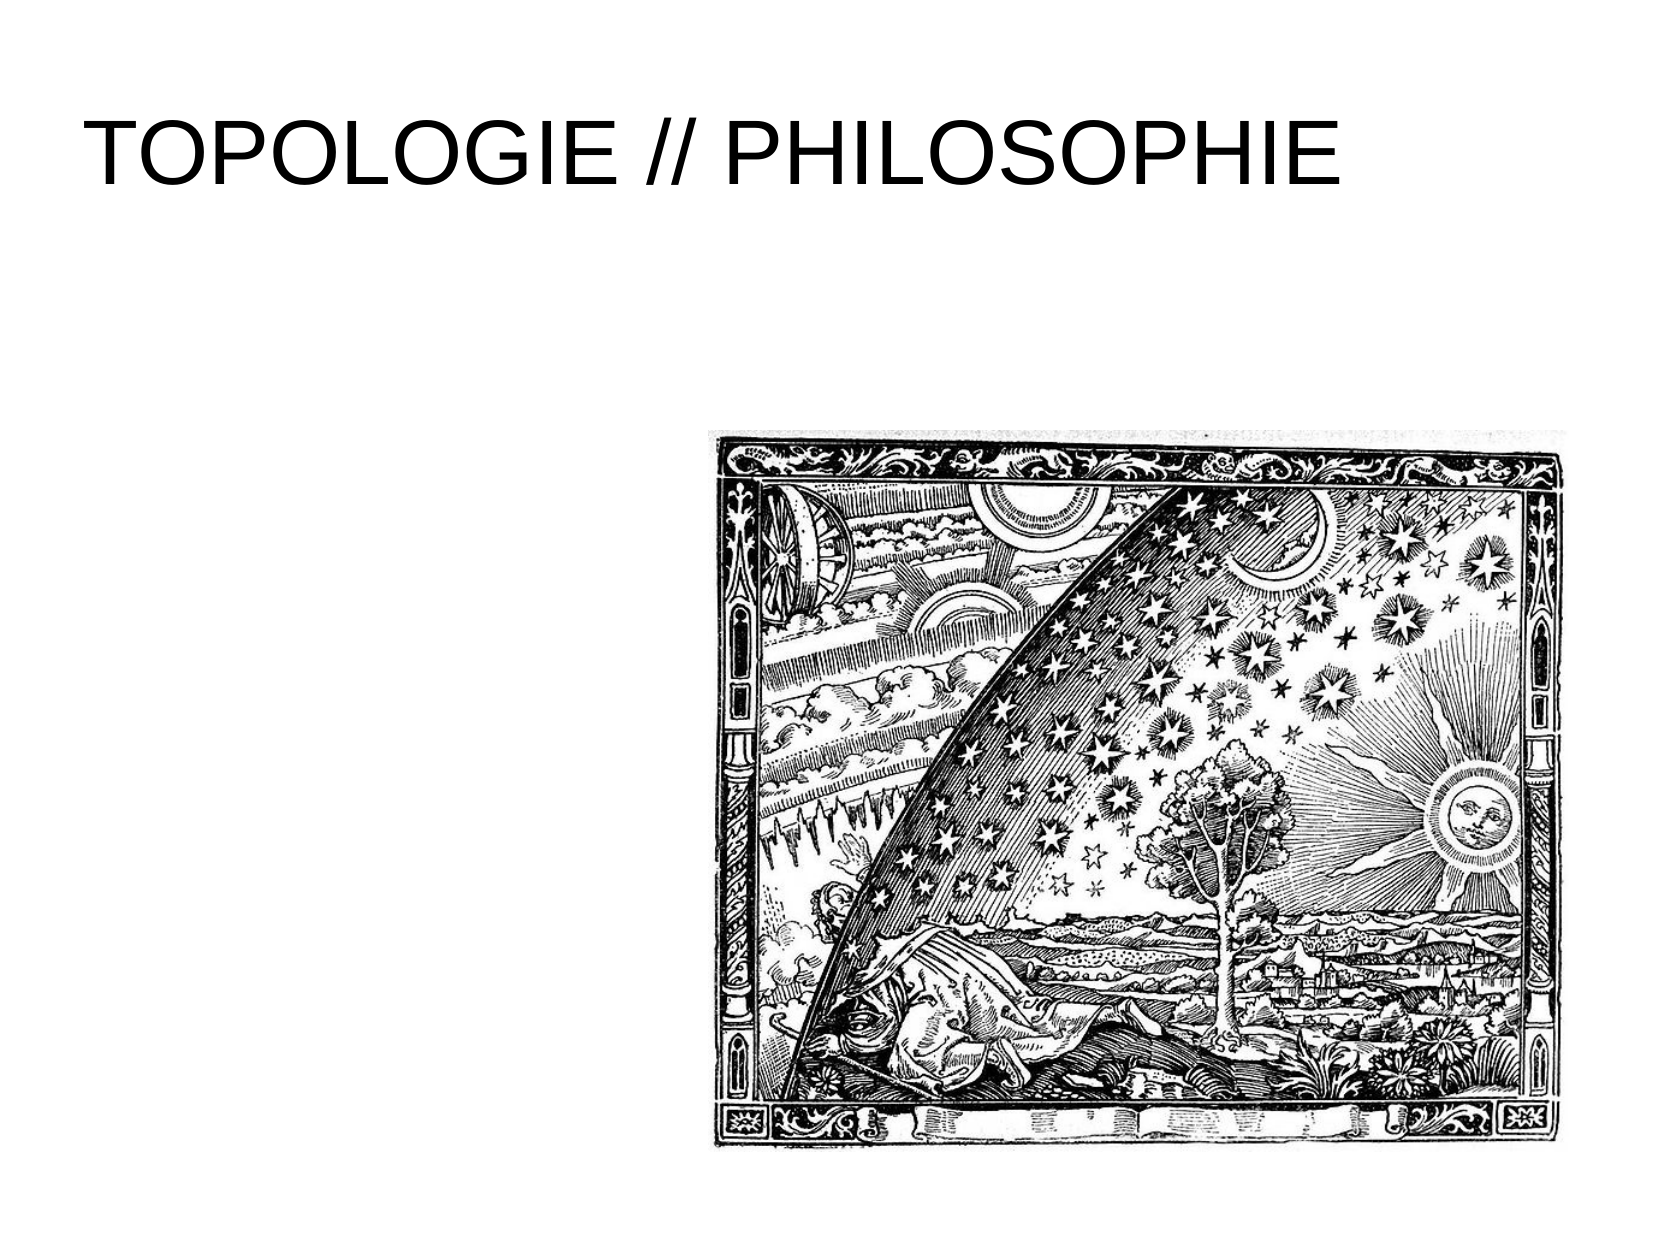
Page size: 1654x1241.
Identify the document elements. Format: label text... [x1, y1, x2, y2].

picture [708, 430, 1569, 1152]
title TOPOLOGIE // PHILOSOPHIE [82, 56, 1571, 250]
